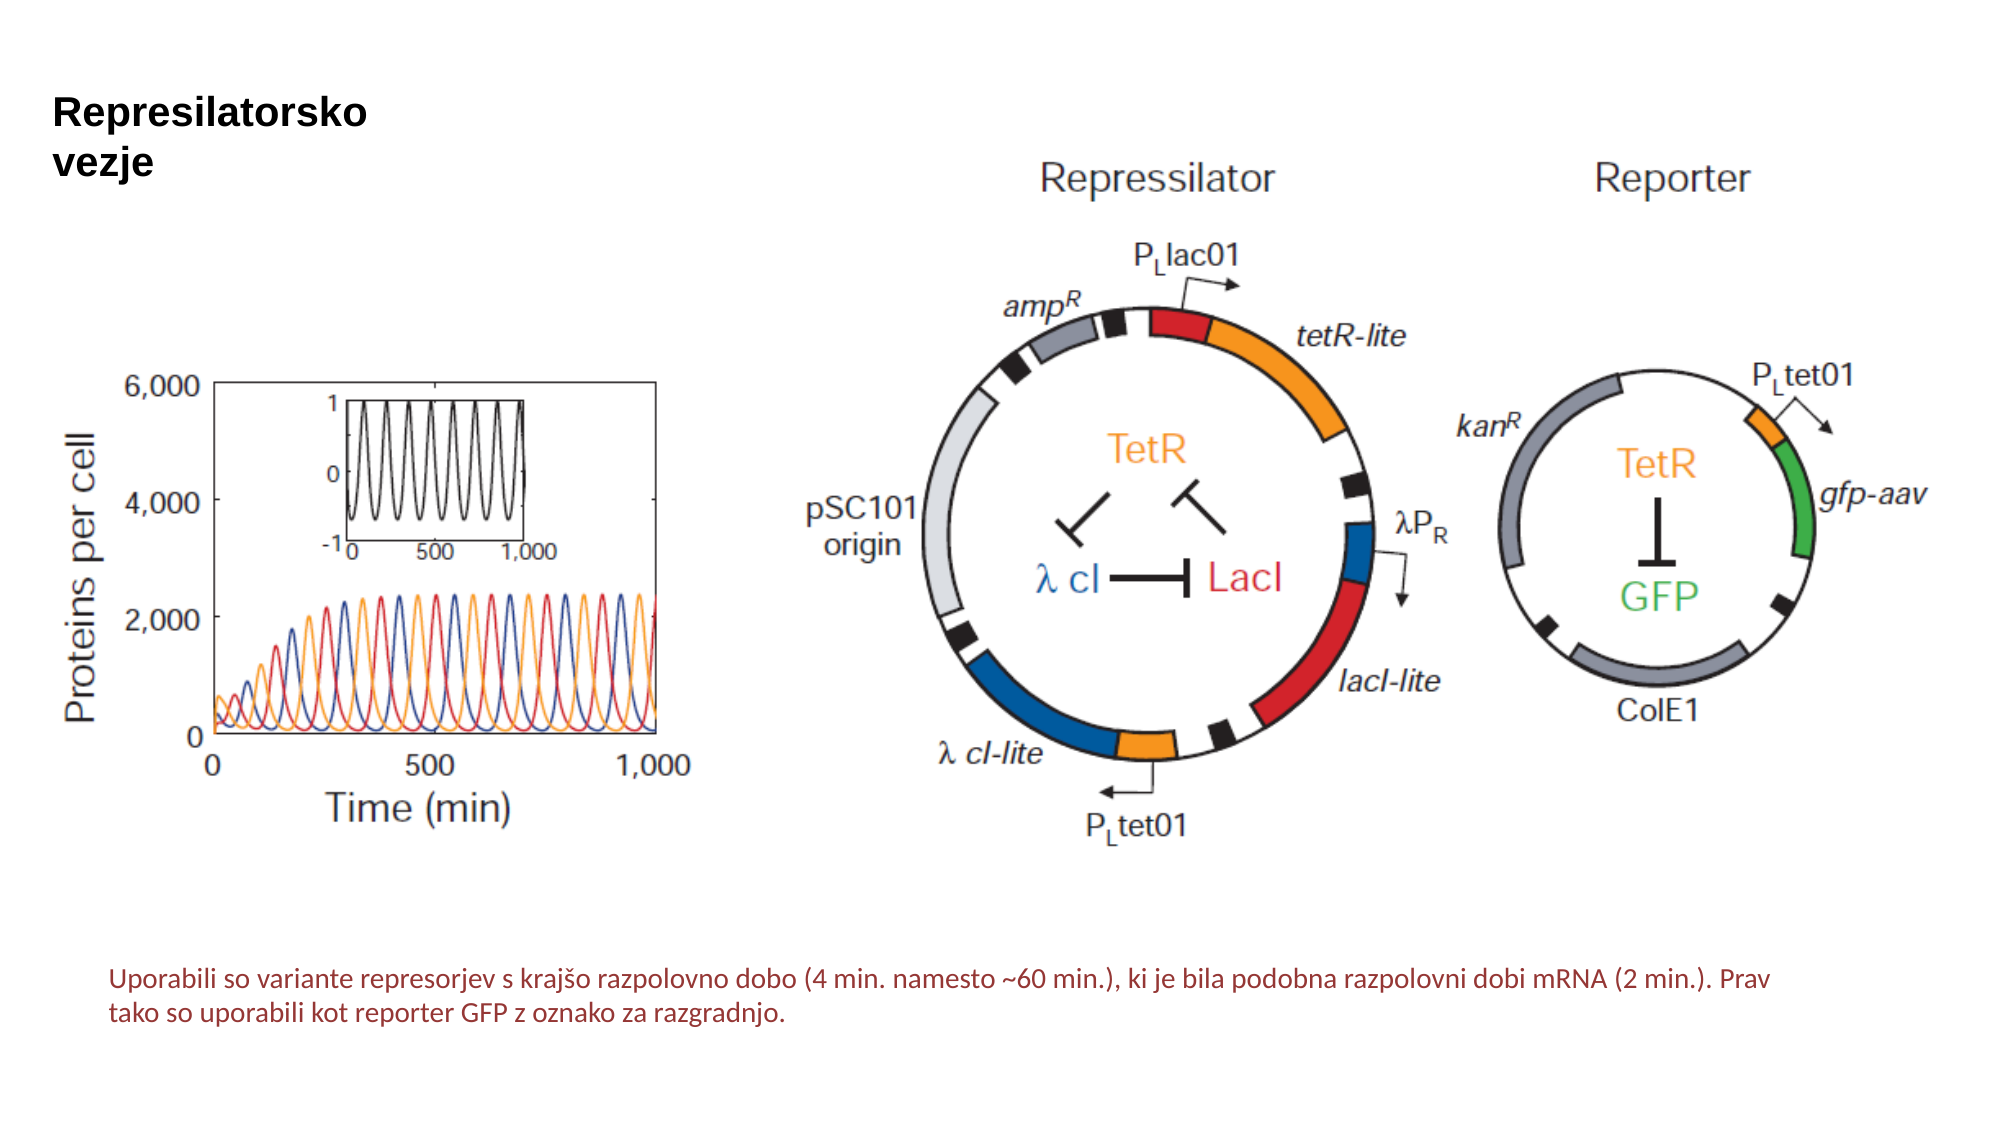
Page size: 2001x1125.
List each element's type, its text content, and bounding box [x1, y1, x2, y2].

picture [742, 118, 1949, 870]
text_box Uporabili so variante represorjev s krajšo razpolovno dobo (4 min. namesto ~60 min.), ki je bila podobna razpolovni dobi mRNA (2 min.). Prav tako so uporabili kot reporter GFP z oznako za razgradnjo. [93, 951, 1796, 1037]
picture [37, 343, 723, 858]
text_box Represilatorsko vezje [37, 77, 893, 343]
